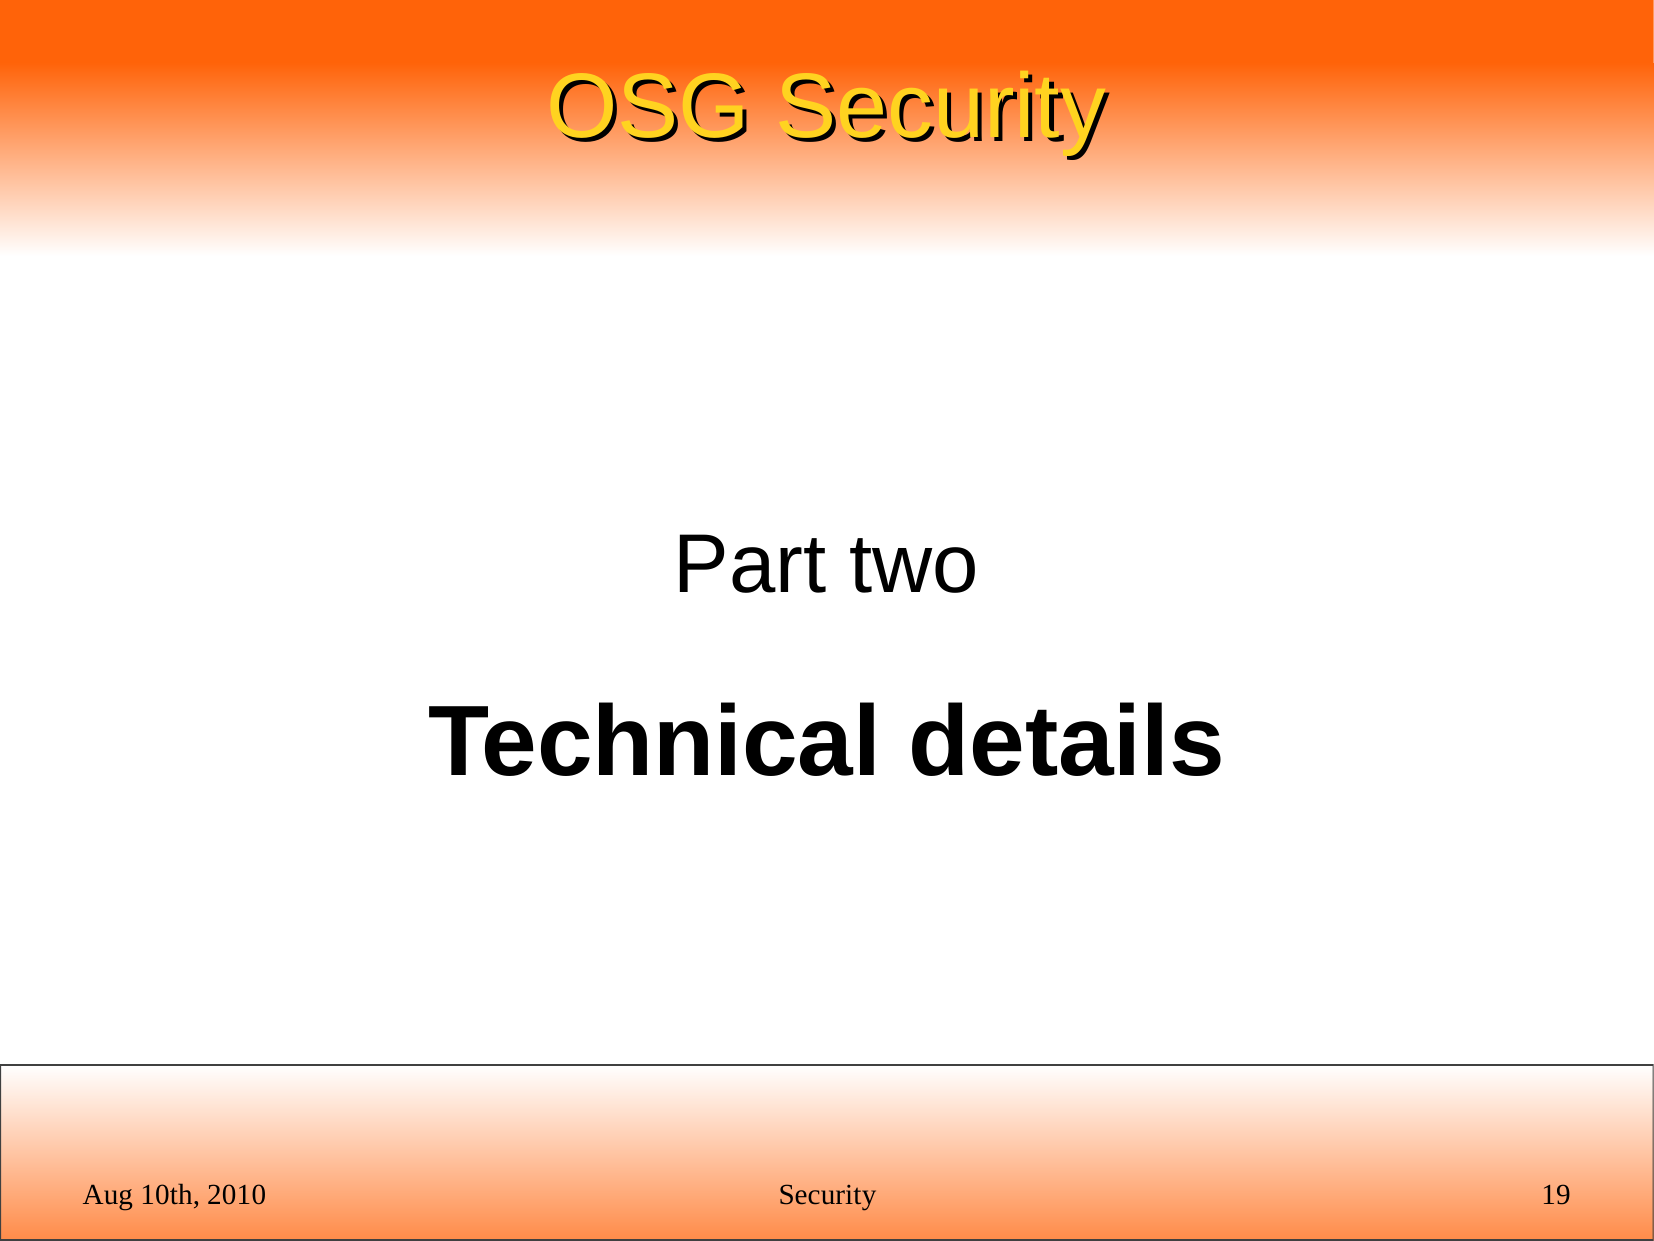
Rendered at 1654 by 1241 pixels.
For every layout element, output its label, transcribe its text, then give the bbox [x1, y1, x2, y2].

title OSG Security [82, 2, 1571, 210]
subtitle Part two Technical details [82, 254, 1571, 1059]
